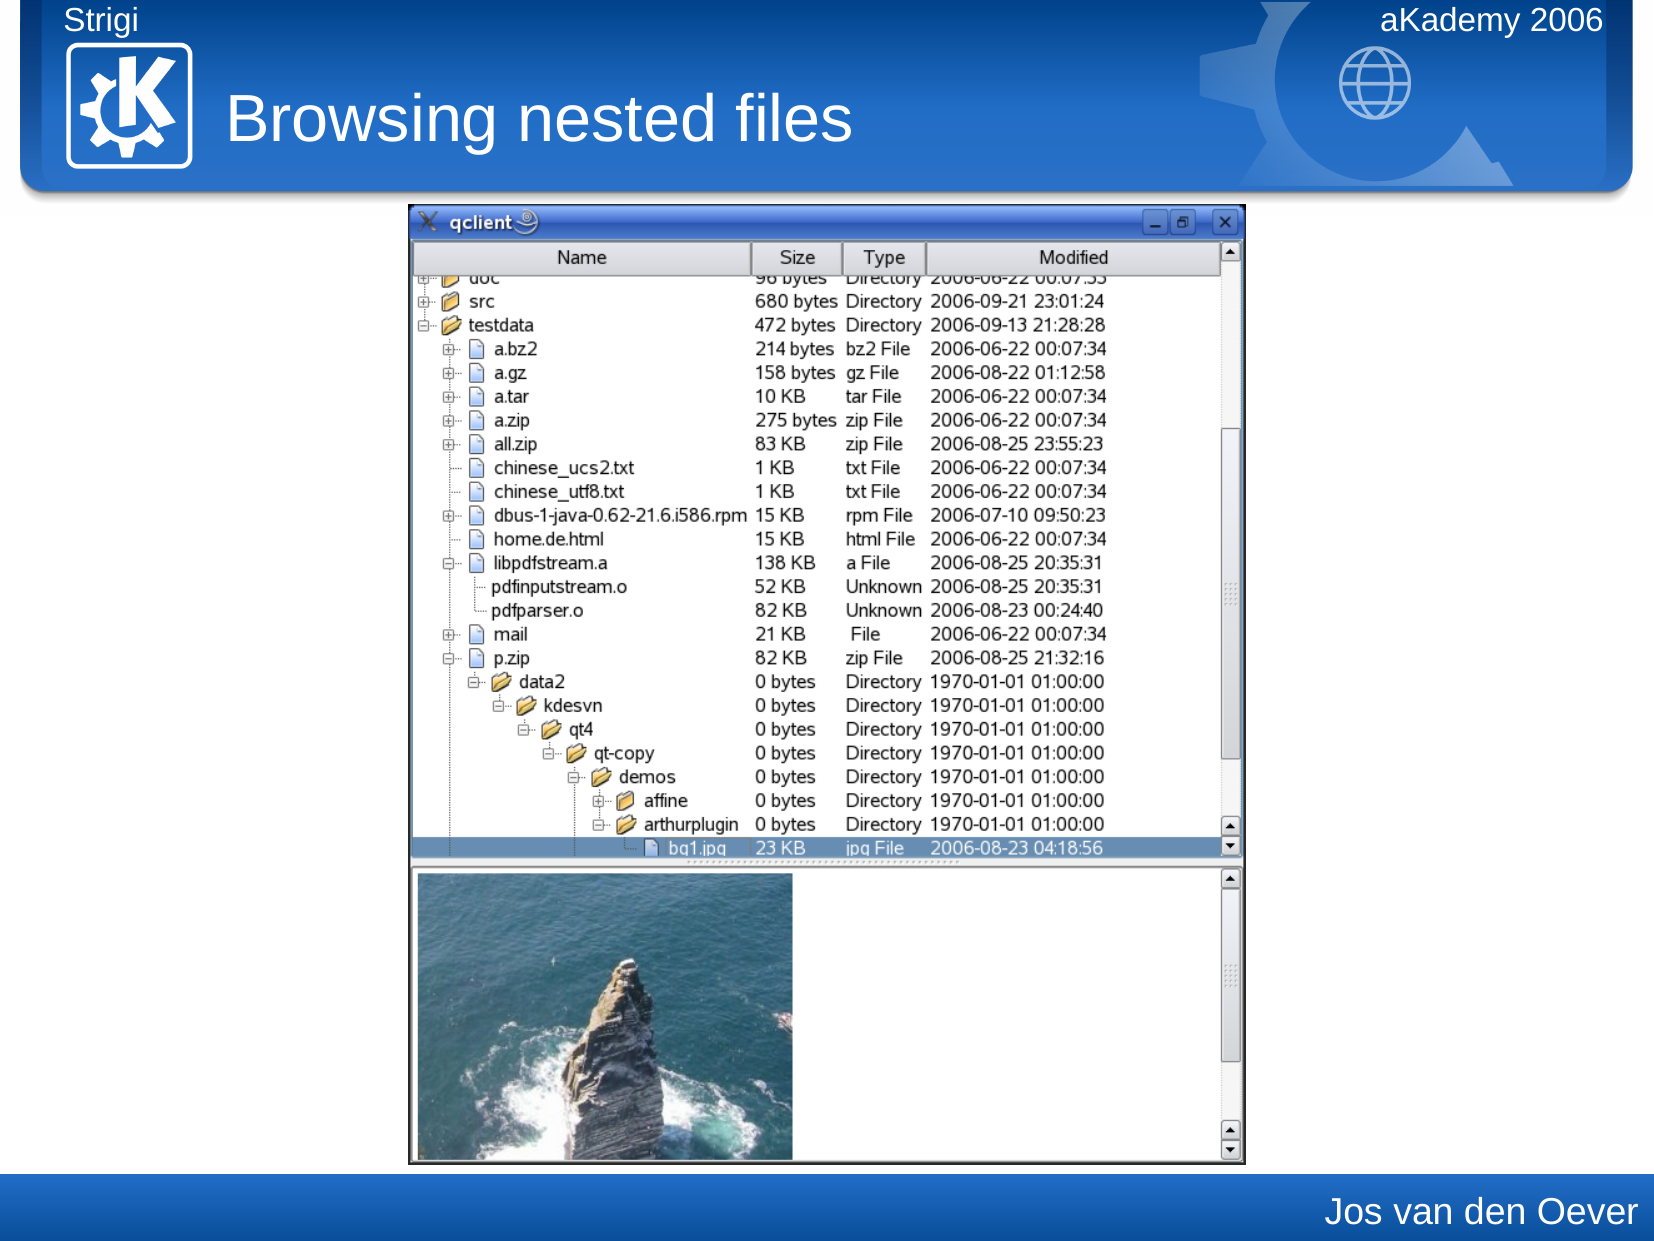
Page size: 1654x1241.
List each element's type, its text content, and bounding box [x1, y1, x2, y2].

title Browsing nested files [225, 49, 1571, 188]
picture [0, 0, 1652, 1165]
